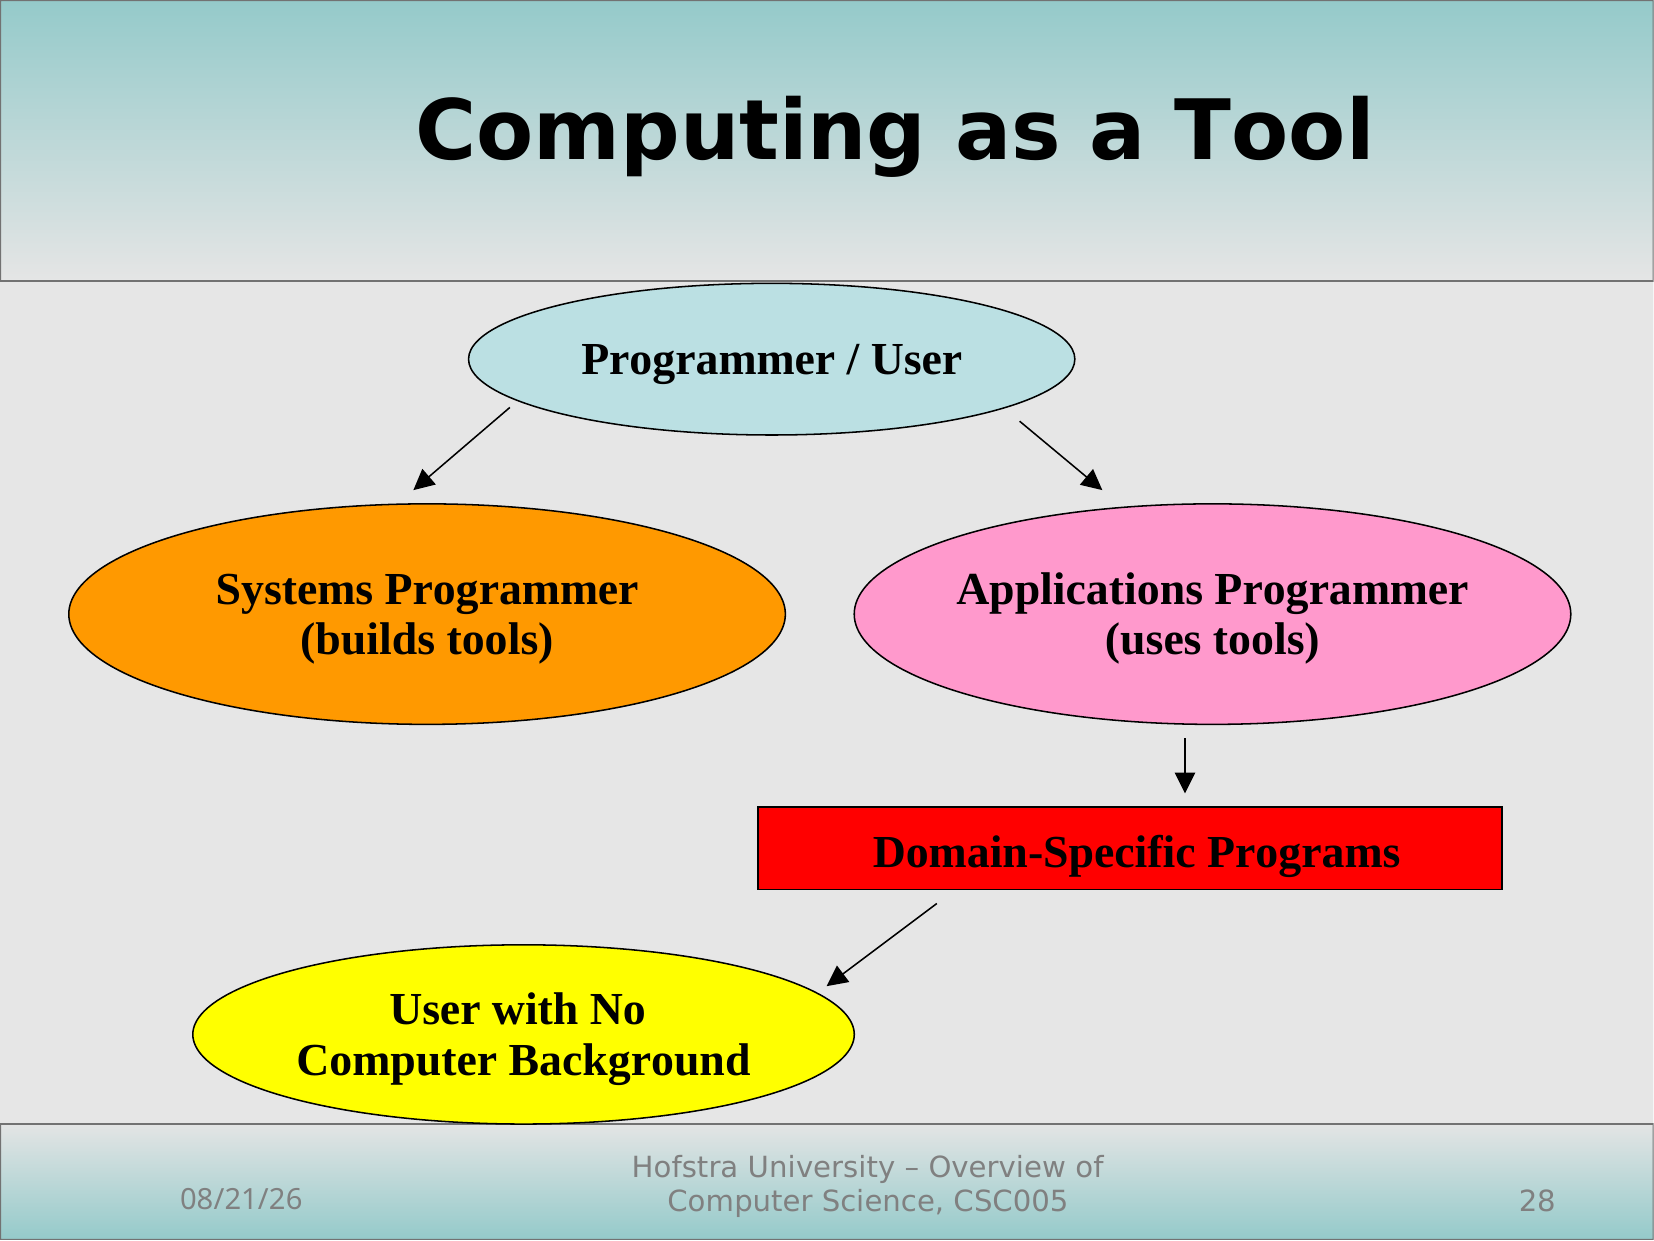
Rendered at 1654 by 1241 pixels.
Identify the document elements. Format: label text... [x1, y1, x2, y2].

text_box Domain-Specific Programs [757, 806, 1502, 890]
text_box Applications Programmer (uses tools) [854, 503, 1571, 725]
title Computing as a Tool [151, 27, 1640, 235]
text_box Programmer / User [468, 283, 1075, 436]
text_box User with No Computer Background [192, 944, 855, 1125]
text_box Systems Programmer (builds tools) [68, 503, 786, 725]
